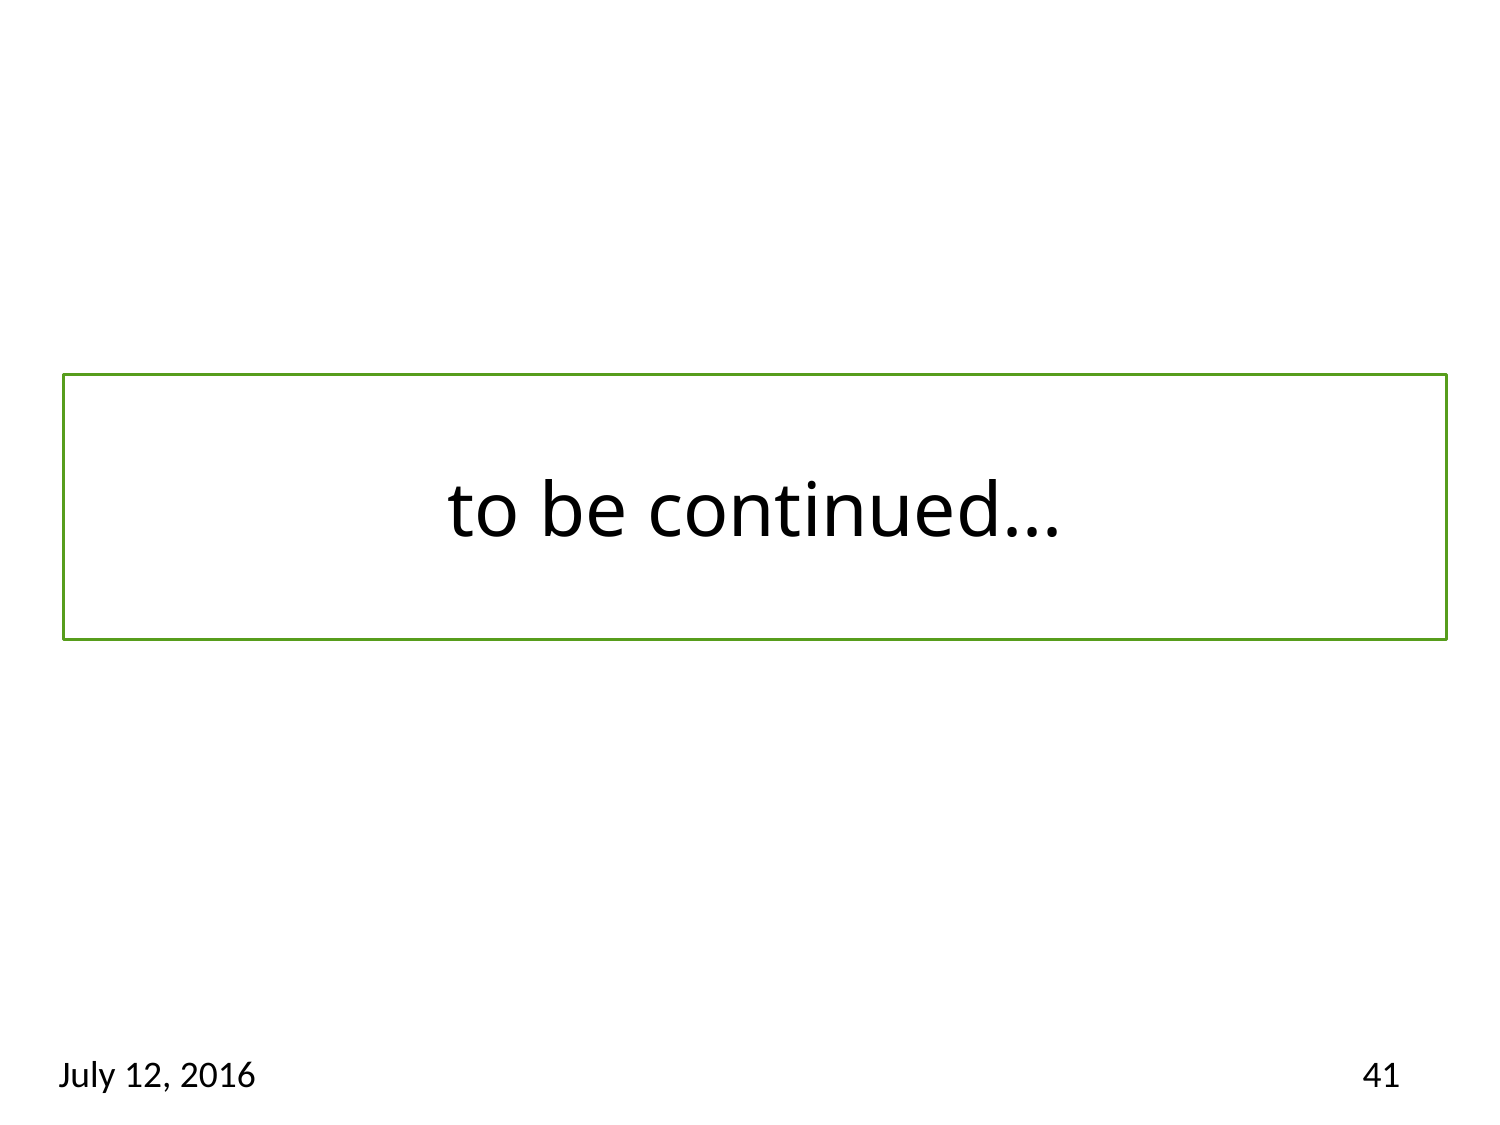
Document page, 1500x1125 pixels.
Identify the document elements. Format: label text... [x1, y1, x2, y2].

title to be continued... [63, 374, 1447, 640]
